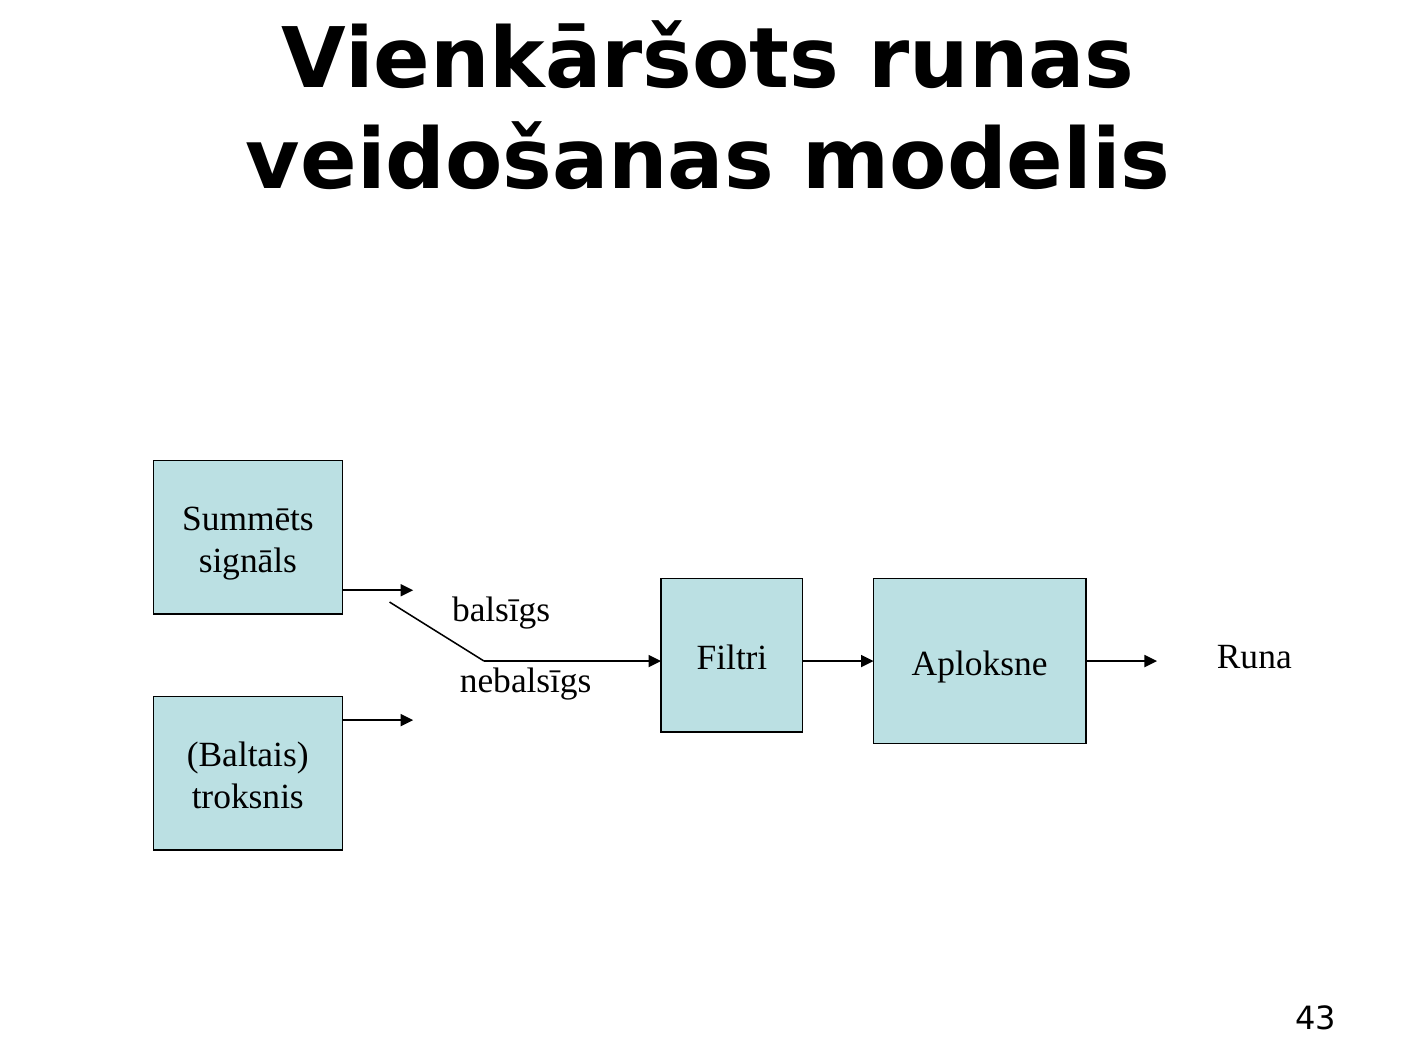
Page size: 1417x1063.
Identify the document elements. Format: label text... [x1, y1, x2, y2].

title Vienkāršots runas veidošanas modelis [70, 42, 1346, 168]
text_box Aploksne [873, 578, 1087, 744]
text_box (Baltais) troksnis [153, 696, 343, 850]
text_box Filtri [661, 578, 803, 732]
text_box nebalsīgs [445, 649, 607, 708]
text_box balsīgs [437, 578, 566, 637]
text_box Summēts signāls [153, 460, 343, 614]
text_box Runa [1202, 625, 1307, 684]
